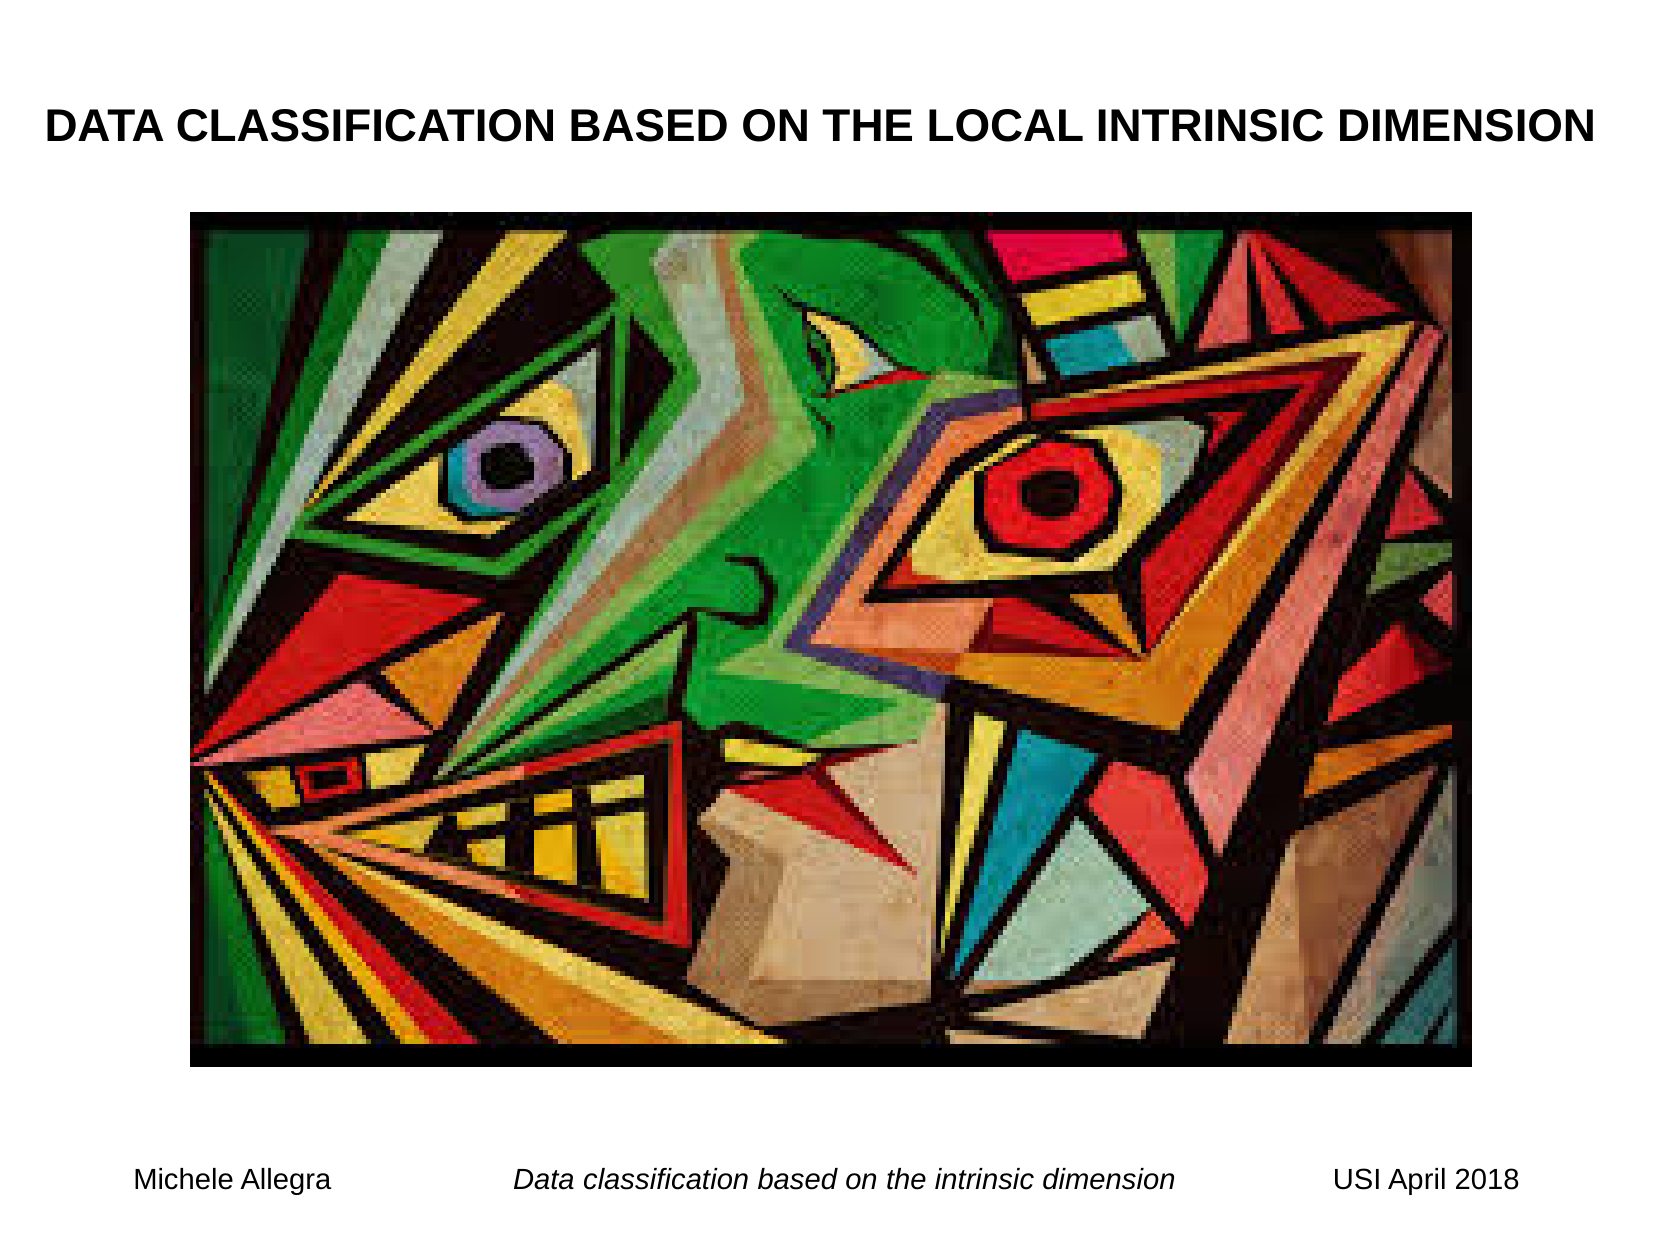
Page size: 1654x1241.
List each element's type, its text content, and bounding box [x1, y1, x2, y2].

title Michele Allegra Data classification based on the intrinsic dimension USI April 2018 [82, 1141, 1571, 1217]
title DATA CLASSIFICATION BASED ON THE LOCAL INTRINSIC DIMENSION [0, 50, 1642, 200]
picture [190, 212, 1472, 1067]
